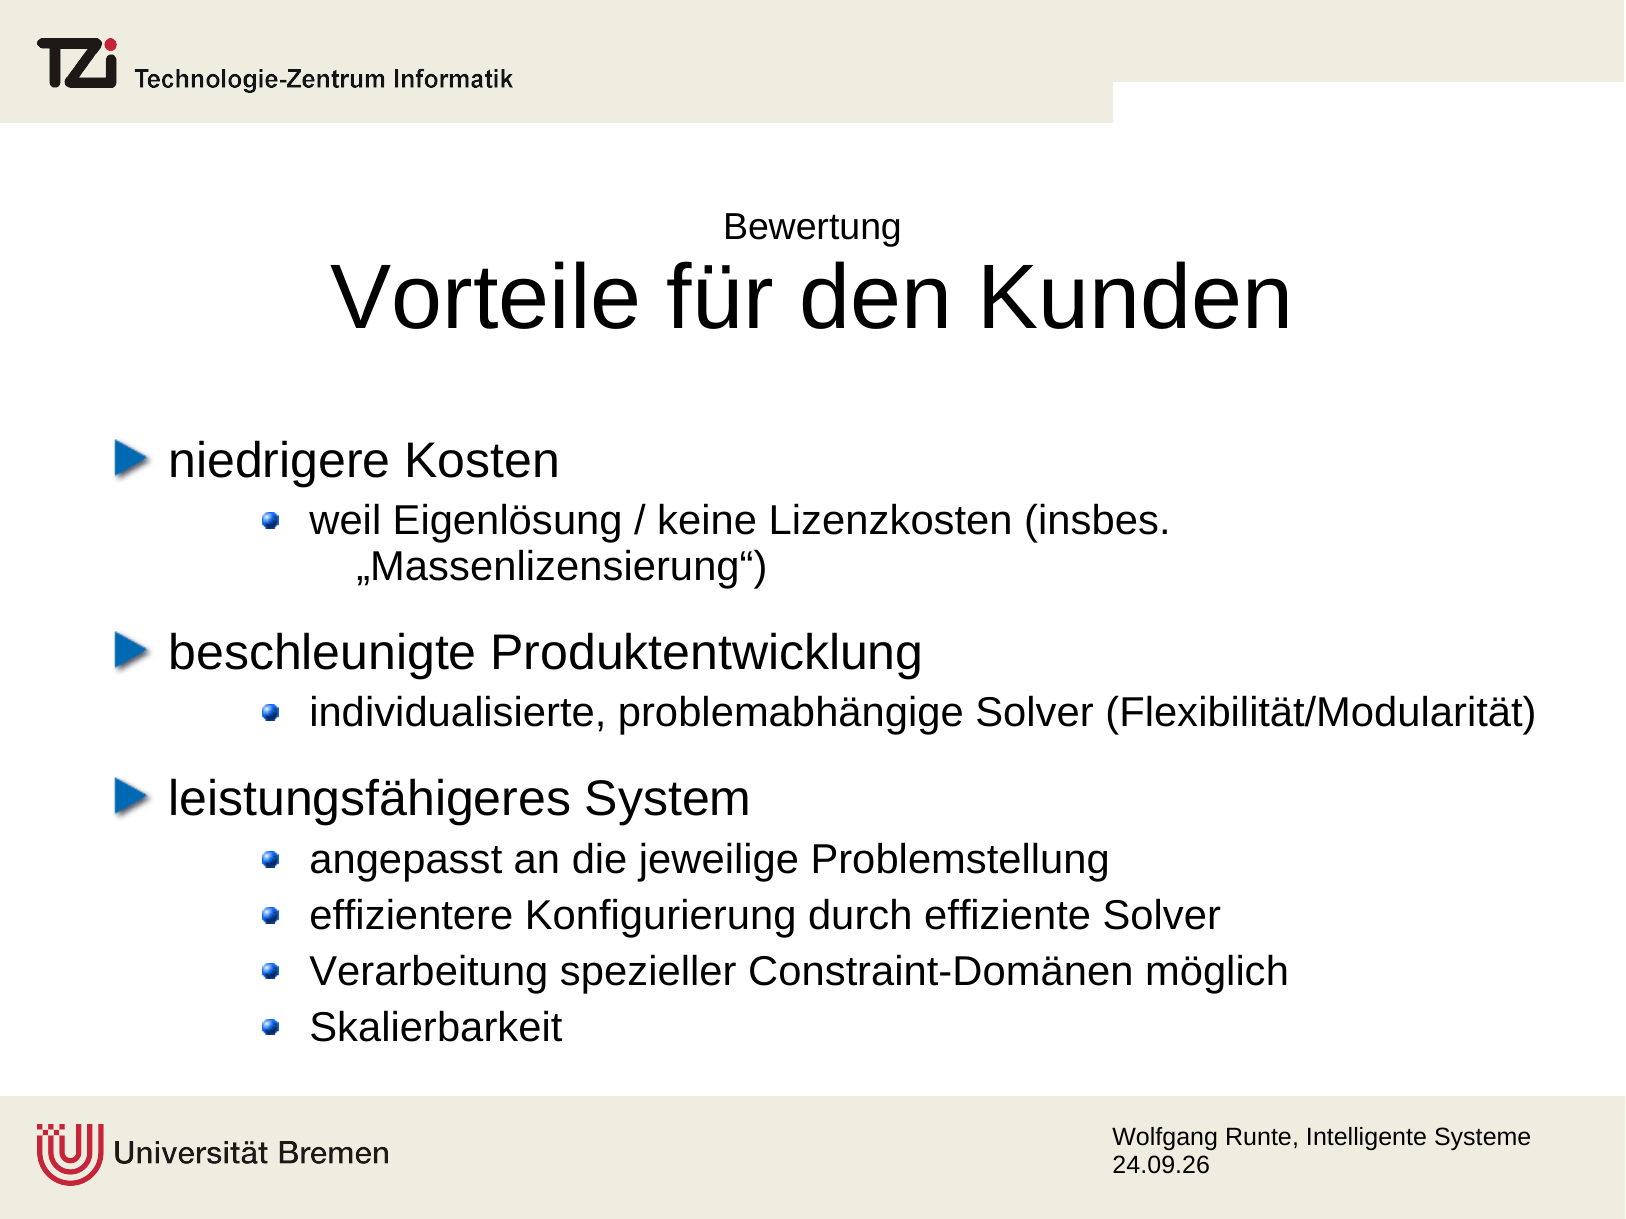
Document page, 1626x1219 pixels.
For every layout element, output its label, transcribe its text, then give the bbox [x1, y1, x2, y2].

picture [37, 38, 513, 93]
list niedrigere Kosten weil Eigenlösung / keine Lizenzkosten (insbes. „Massenlizensierung“) beschleunigte Produktentwicklung individualisierte, problemabhängige Solver (Flexibilität/Modularität) leistungsfähigeres System angepasst an die jeweilige Problemstellung effizientere Konfigurierung durch effiziente Solver Verarbeitung spezieller Constraint-Domänen möglich Skalierbarkeit [112, 433, 1542, 1070]
picture [37, 1124, 388, 1186]
title Bewertung Vorteile für den Kunden [112, 162, 1513, 393]
